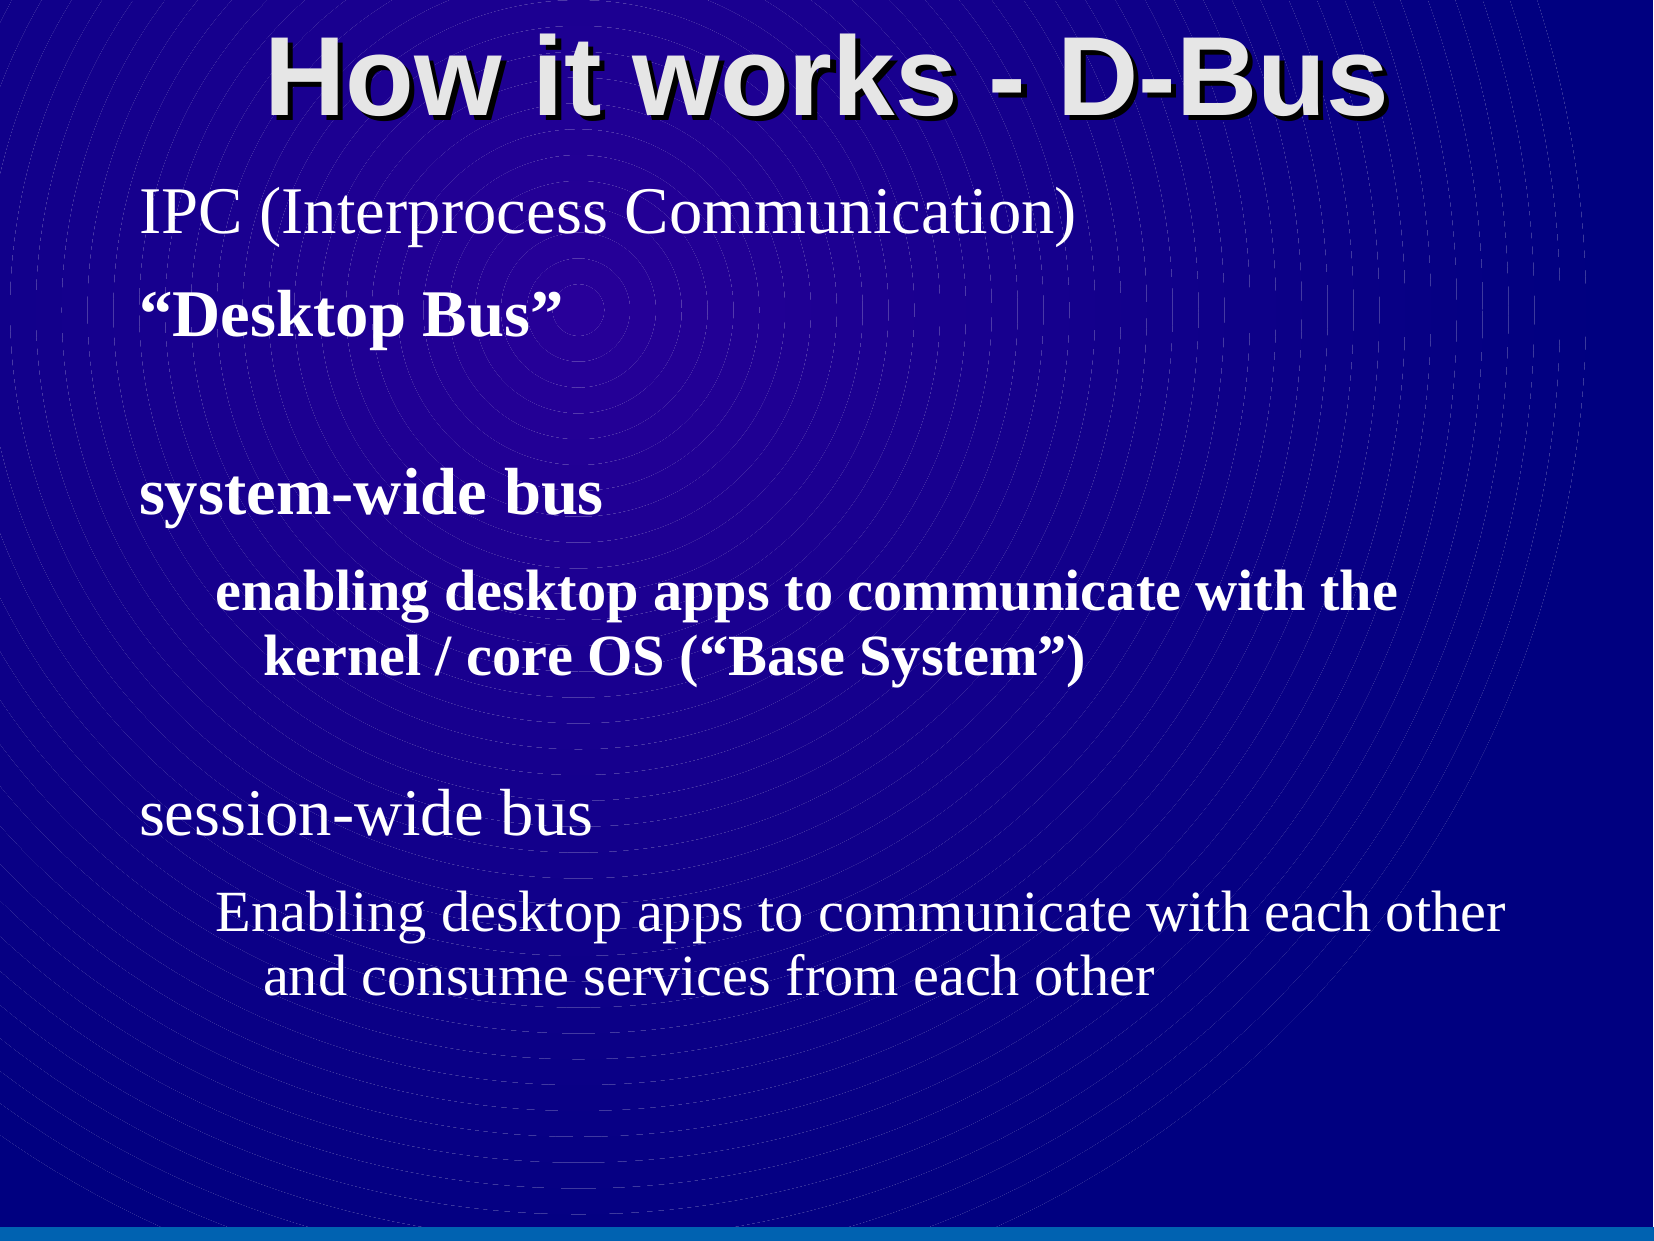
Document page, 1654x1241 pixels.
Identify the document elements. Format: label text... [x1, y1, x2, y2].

list IPC (Interprocess Communication) “Desktop Bus” system-wide bus enabling desktop apps to communicate with the kernel / core OS (“Base System”) session-wide bus Enabling desktop apps to communicate with each other and consume services from each other [121, 173, 1533, 1211]
title How it works - D-Bus [121, 0, 1533, 173]
